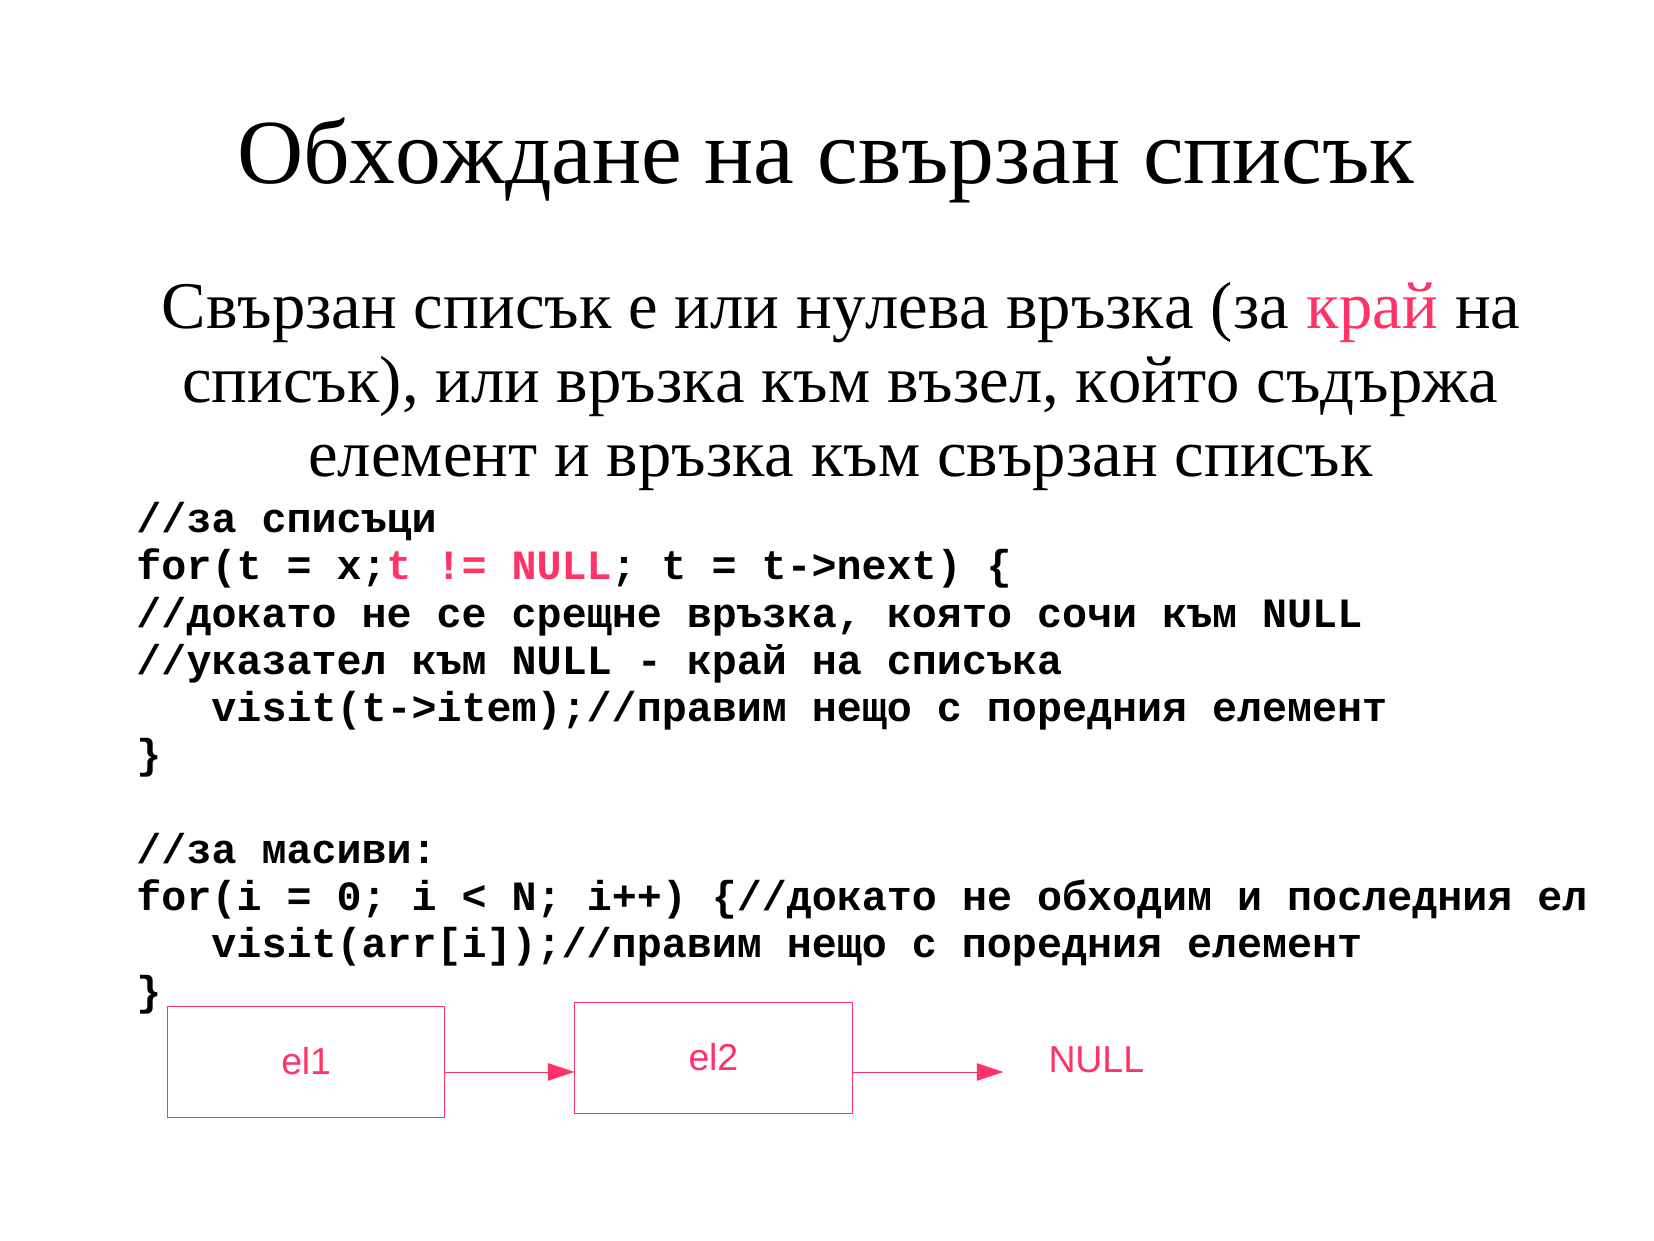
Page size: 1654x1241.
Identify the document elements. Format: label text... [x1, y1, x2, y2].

text_box el2 [574, 1031, 853, 1114]
text_box //за списъци for(t = x;t != NULL; t = t->next) { //докато не се срещне връзка, която сочи към NULL //указател към NULL - край на списъка visit(t->item);//правим нещо с поредния елемент } //за масиви: for(i = 0; i < N; i++) {//докато не обходим и последния ел visit(arr[i]);//правим нещо с поредния елемент } [121, 490, 1627, 1031]
subtitle Свързан списък е или нулева връзка (за край на списък), или връзка към възел, който съдържа елемент и връзка към свързан списък [121, 257, 1561, 490]
text_box el1 [167, 1031, 445, 1118]
text_box NULL [1003, 1031, 1190, 1115]
title Обхождане на свързан списък [82, 49, 1571, 257]
